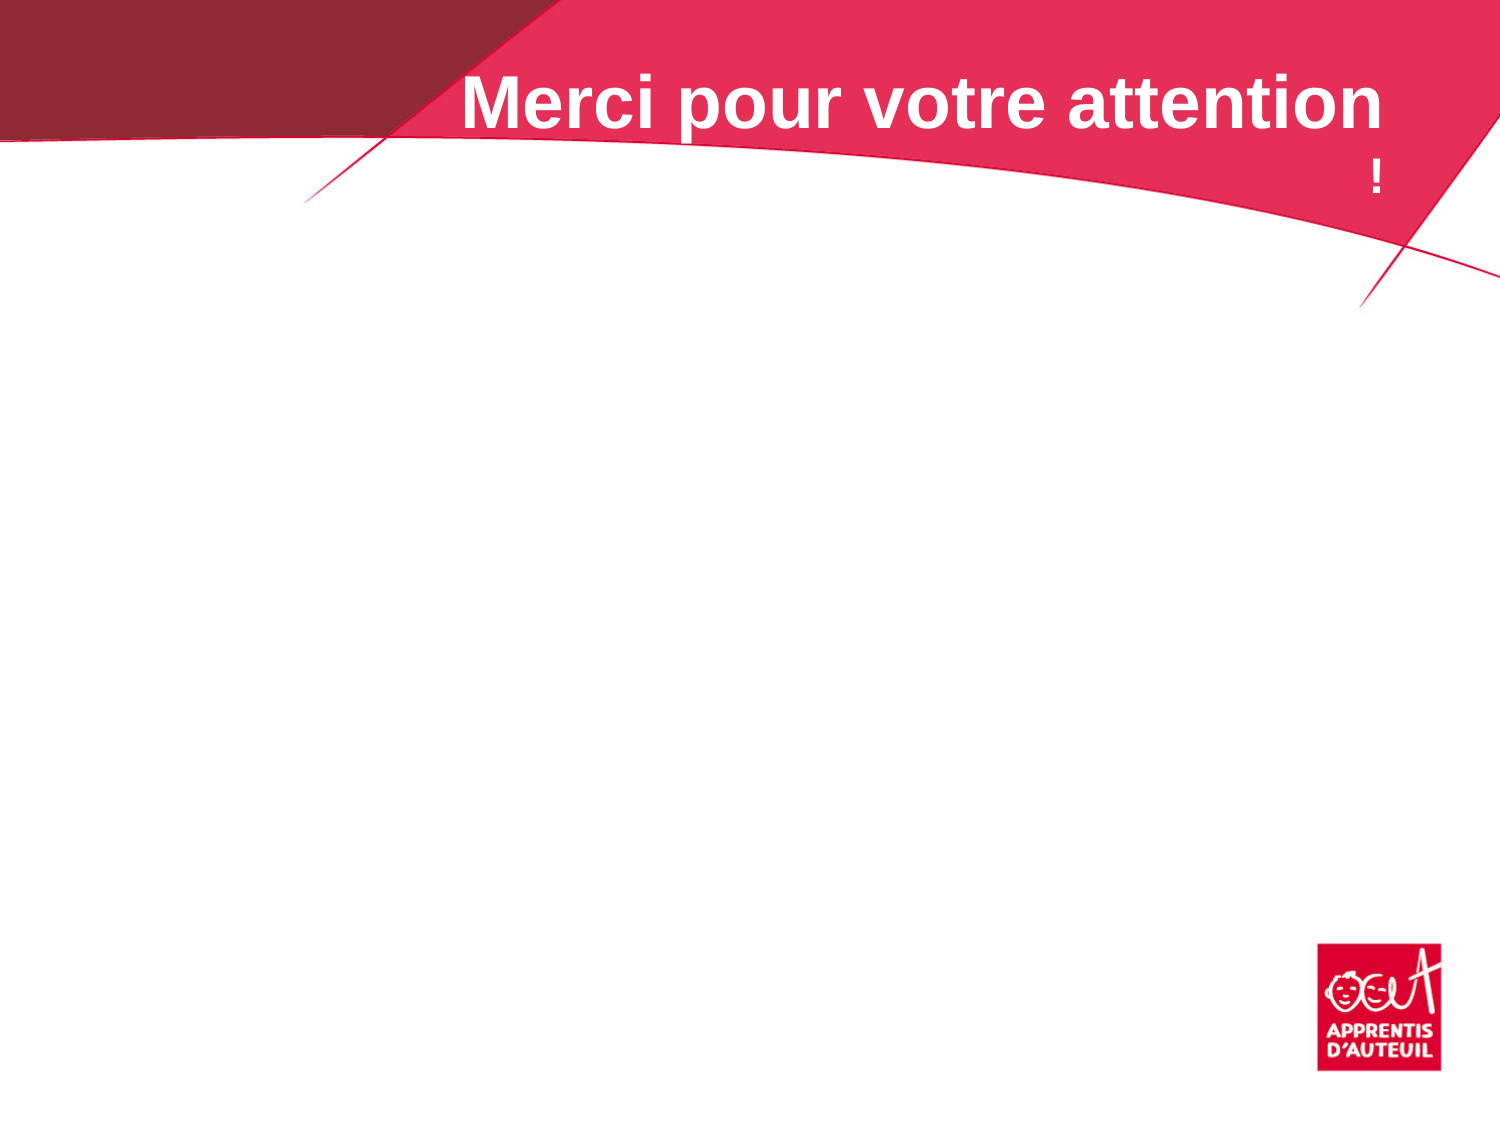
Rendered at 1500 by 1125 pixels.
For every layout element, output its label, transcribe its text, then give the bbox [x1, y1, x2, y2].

text_box Merci pour votre attention ! [445, 46, 1418, 212]
